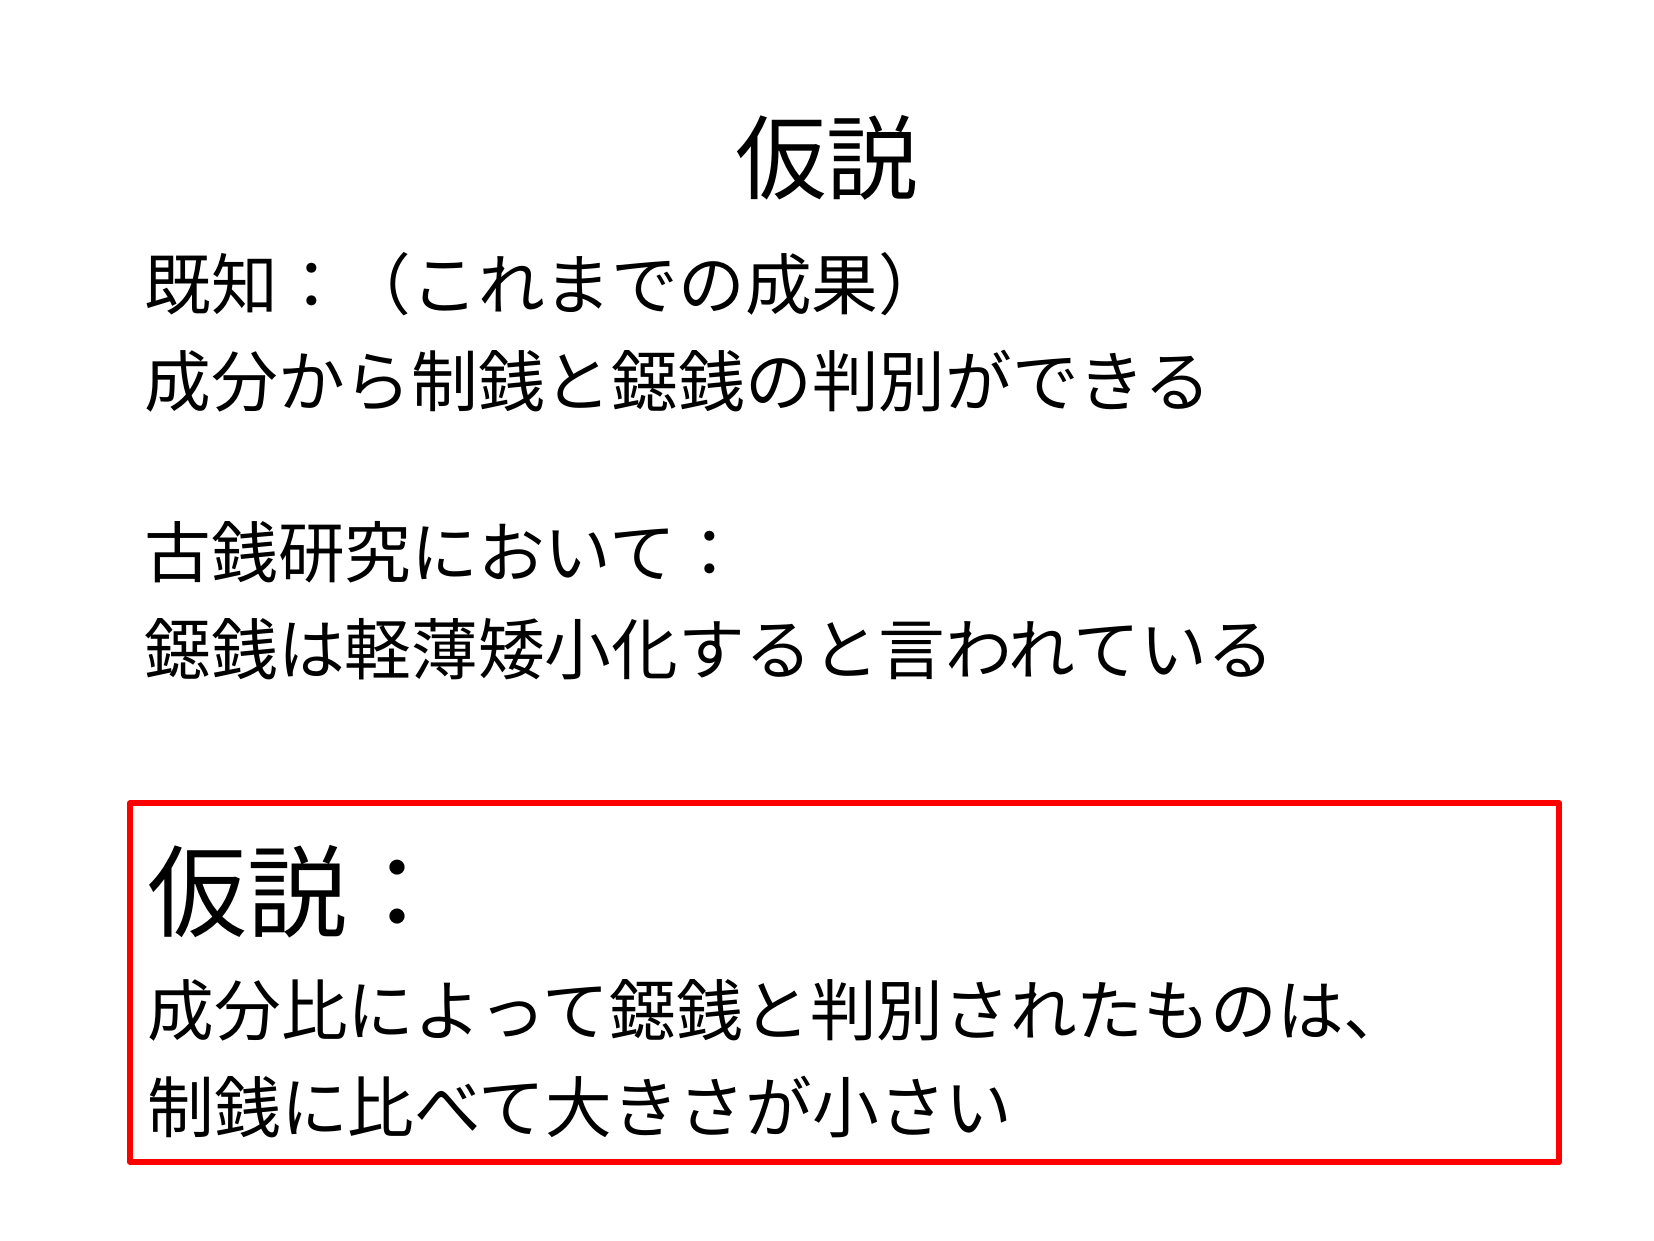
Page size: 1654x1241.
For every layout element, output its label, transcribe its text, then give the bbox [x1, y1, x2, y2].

title 仮説 [82, 49, 1571, 257]
text_box 仮説： 成分比によって鐚銭と判別されたものは、 制銭に比べて大きさが小さい [129, 803, 1560, 1129]
text_box 既知：（これまでの成果） 成分から制銭と鐚銭の判別ができる 古銭研究において： 鐚銭は軽薄矮小化すると言われている [129, 224, 1489, 675]
